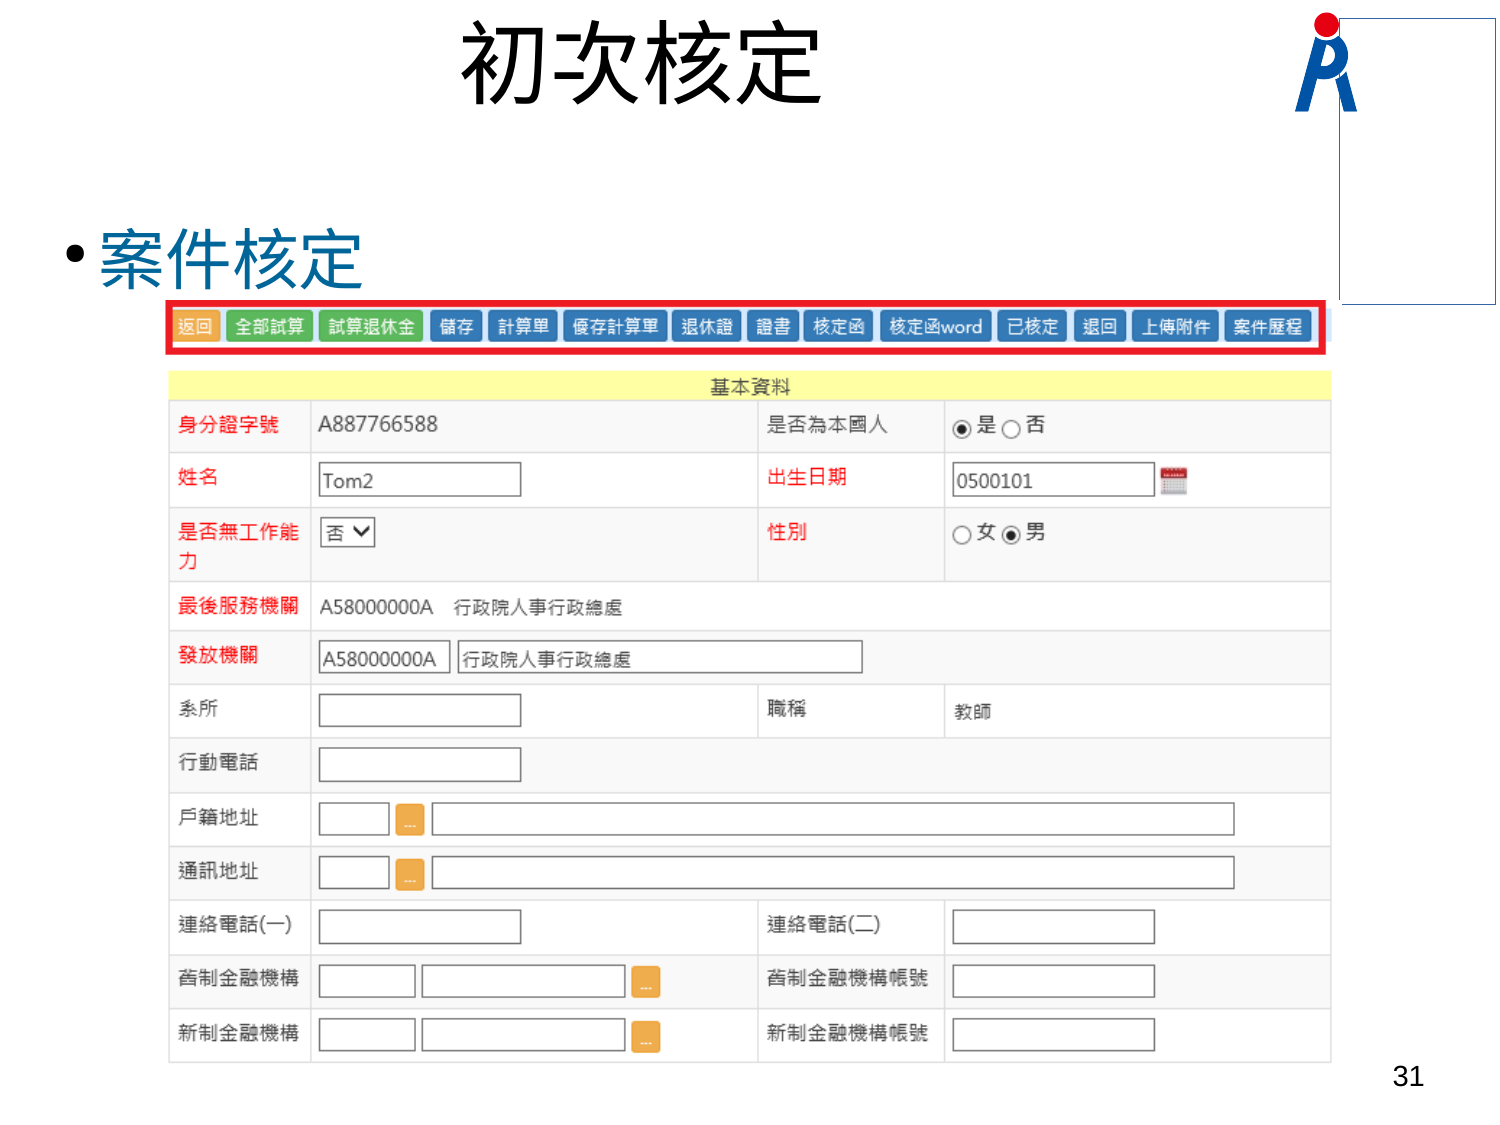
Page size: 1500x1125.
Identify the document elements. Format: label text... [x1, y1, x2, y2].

list 案件核定 [63, 206, 1414, 950]
picture [1278, 0, 1374, 128]
title 初次核定 [59, 2, 1225, 113]
picture [157, 300, 1342, 1069]
slide_number 31 [1074, 1059, 1425, 1110]
